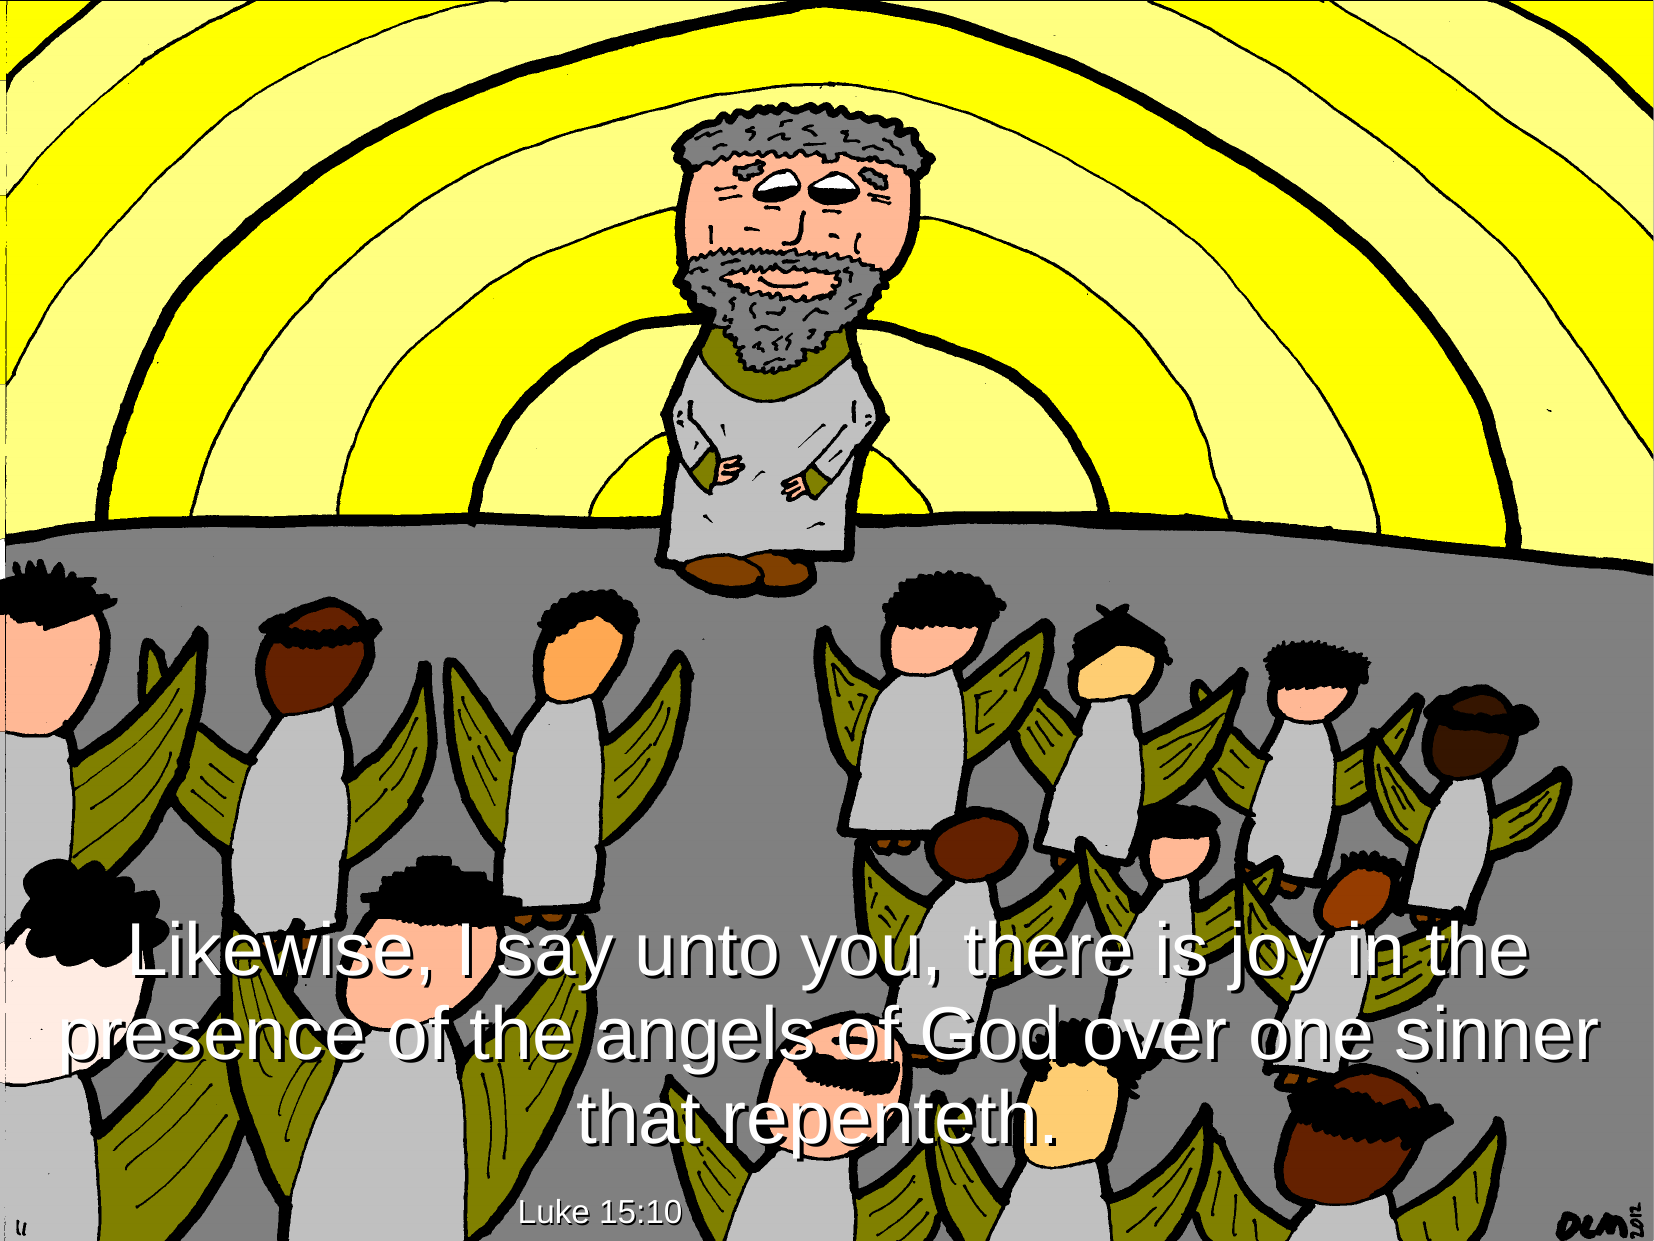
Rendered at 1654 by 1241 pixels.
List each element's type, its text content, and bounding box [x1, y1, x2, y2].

text_box Likewise, I say unto you, there is joy in the presence of the angels of God over one sinner that repenteth. [37, 900, 1620, 1167]
text_box Luke 15:10 [0, 1186, 1201, 1239]
picture [0, 1, 1654, 1241]
